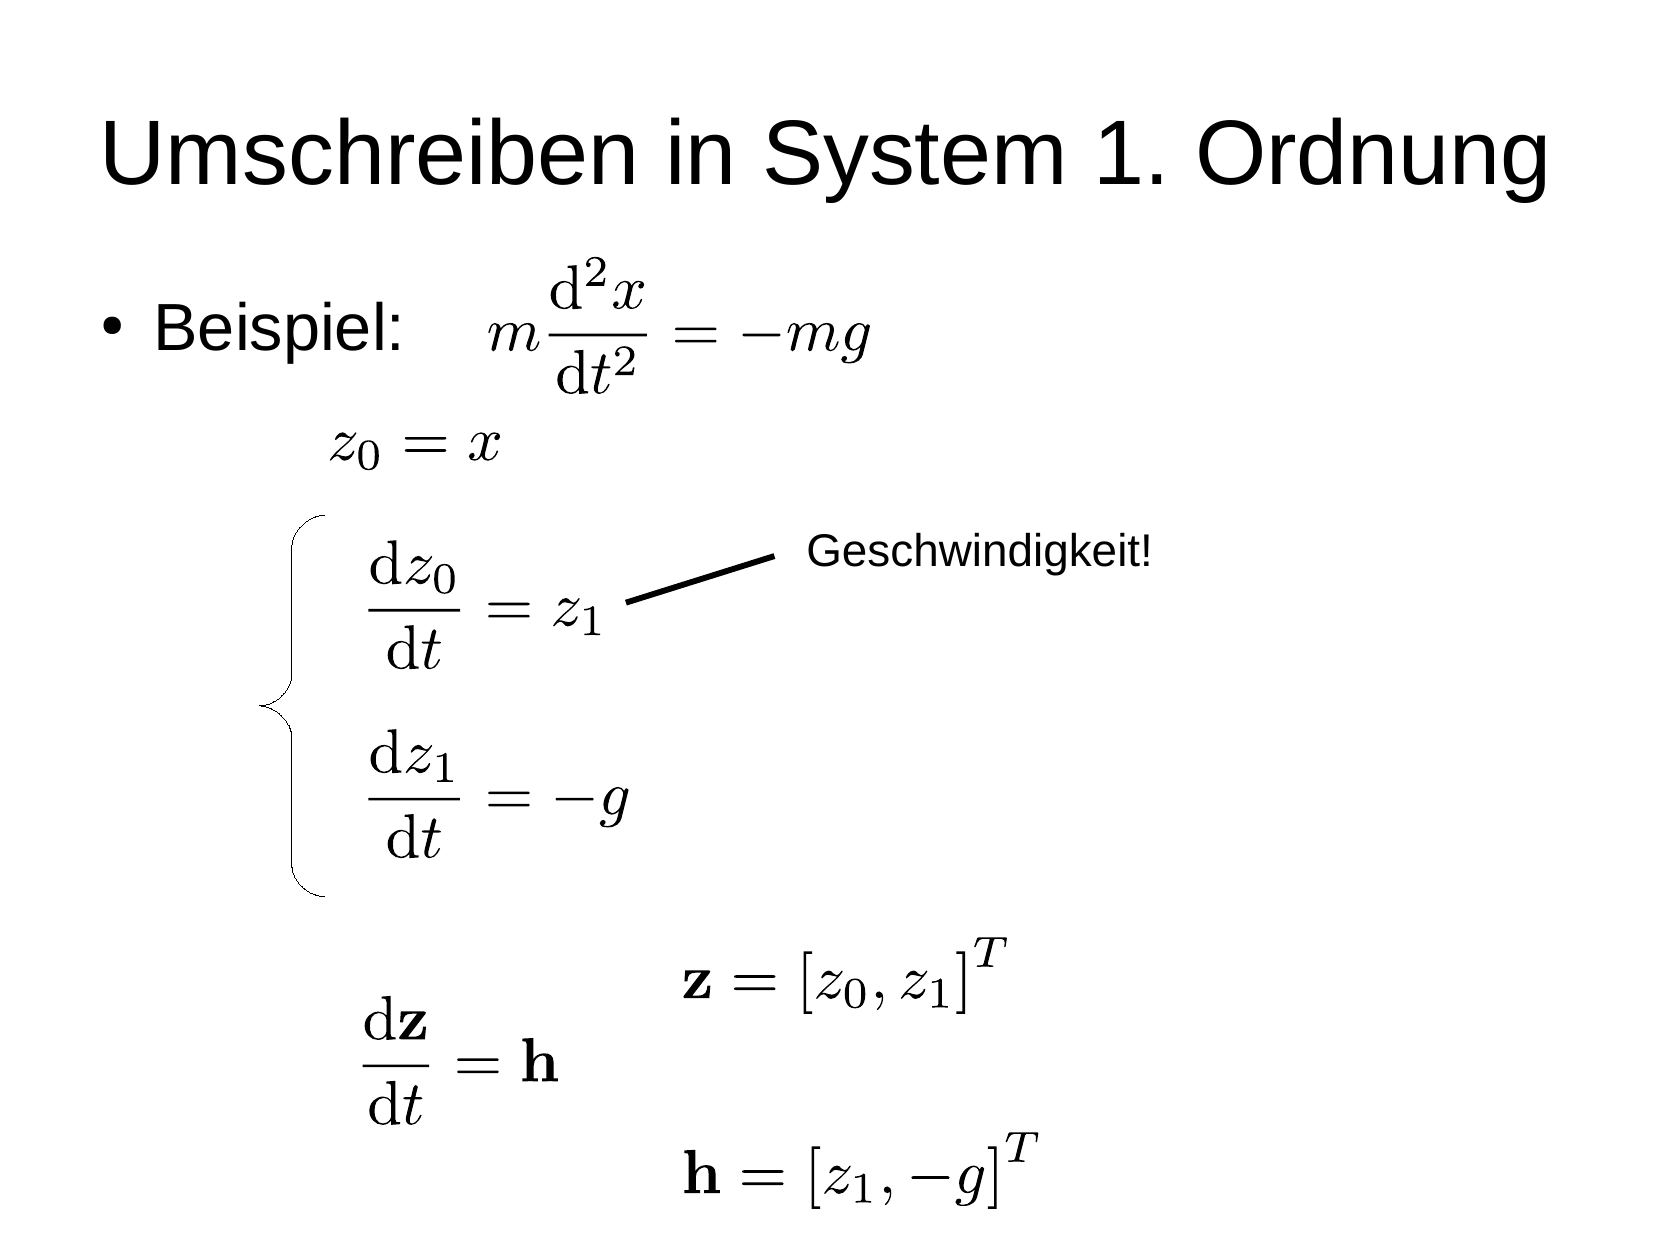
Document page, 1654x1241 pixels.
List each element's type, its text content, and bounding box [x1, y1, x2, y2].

text_box [681, 1131, 1041, 1209]
text_box [368, 540, 605, 670]
text_box [486, 256, 873, 394]
text_box Geschwindigkeit! [791, 518, 1169, 585]
text_box [362, 995, 560, 1125]
text_box [368, 729, 631, 859]
title Umschreiben in System 1. Ordnung [82, 56, 1571, 250]
text_box [681, 936, 1009, 1014]
list Beispiel: [82, 290, 1571, 1094]
text_box [327, 432, 503, 471]
